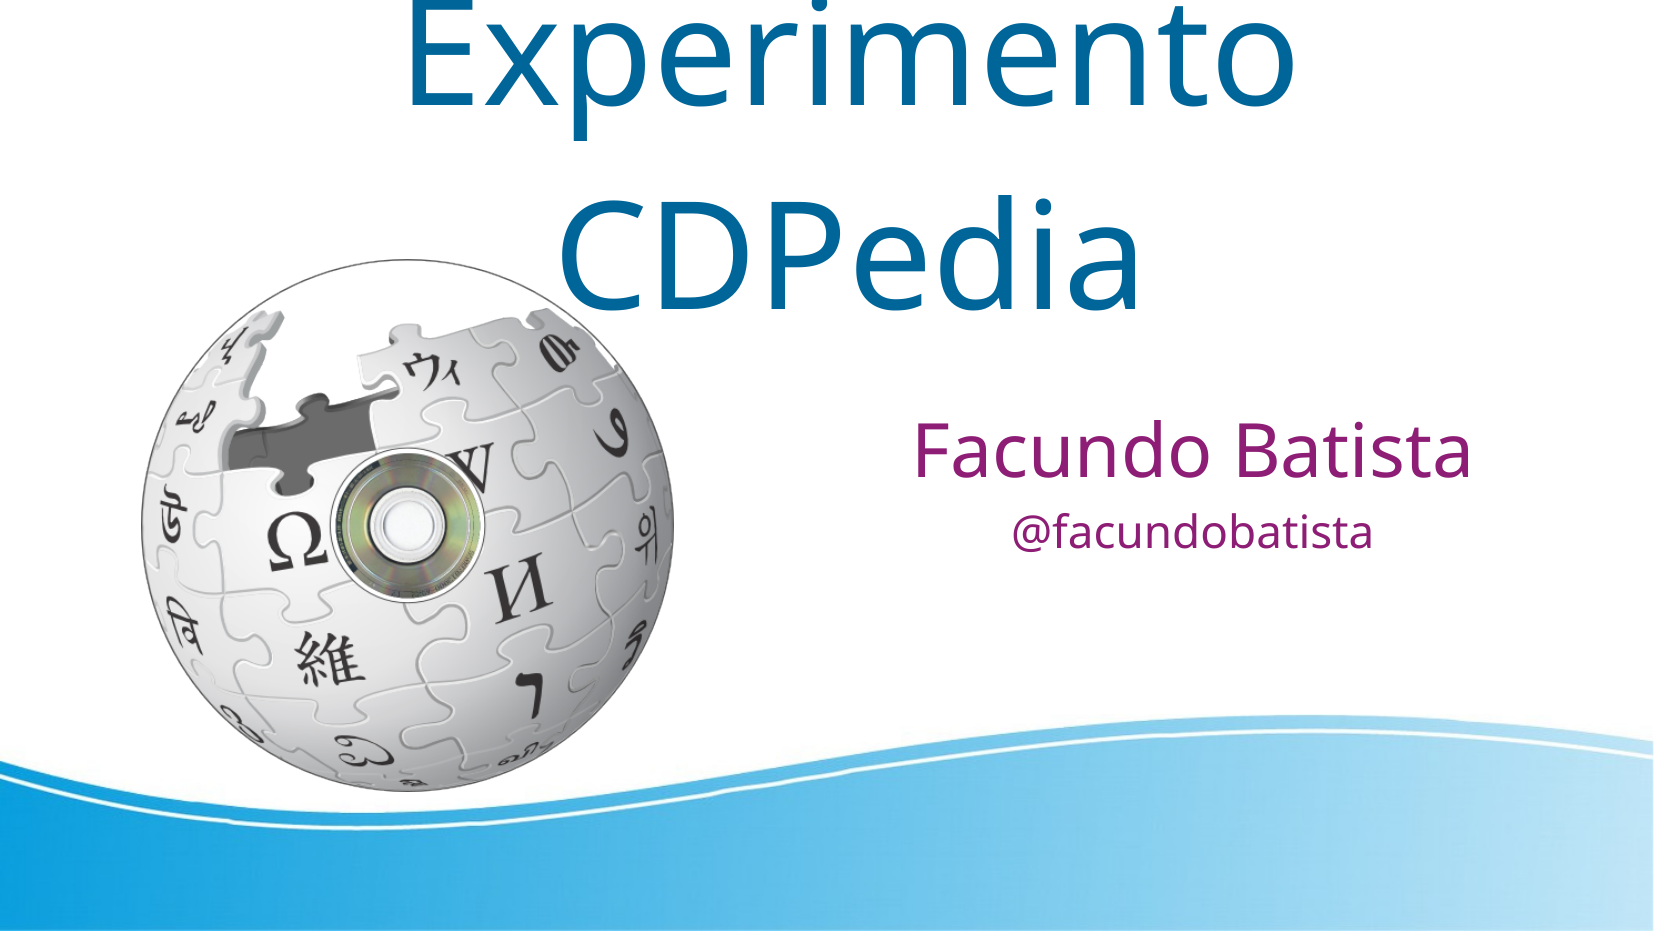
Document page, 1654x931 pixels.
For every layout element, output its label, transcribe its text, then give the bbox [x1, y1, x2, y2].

title Experimento CDPedia [106, 0, 1595, 225]
title Facundo Batista @facundobatista [815, 326, 1571, 540]
picture [0, 259, 1654, 931]
